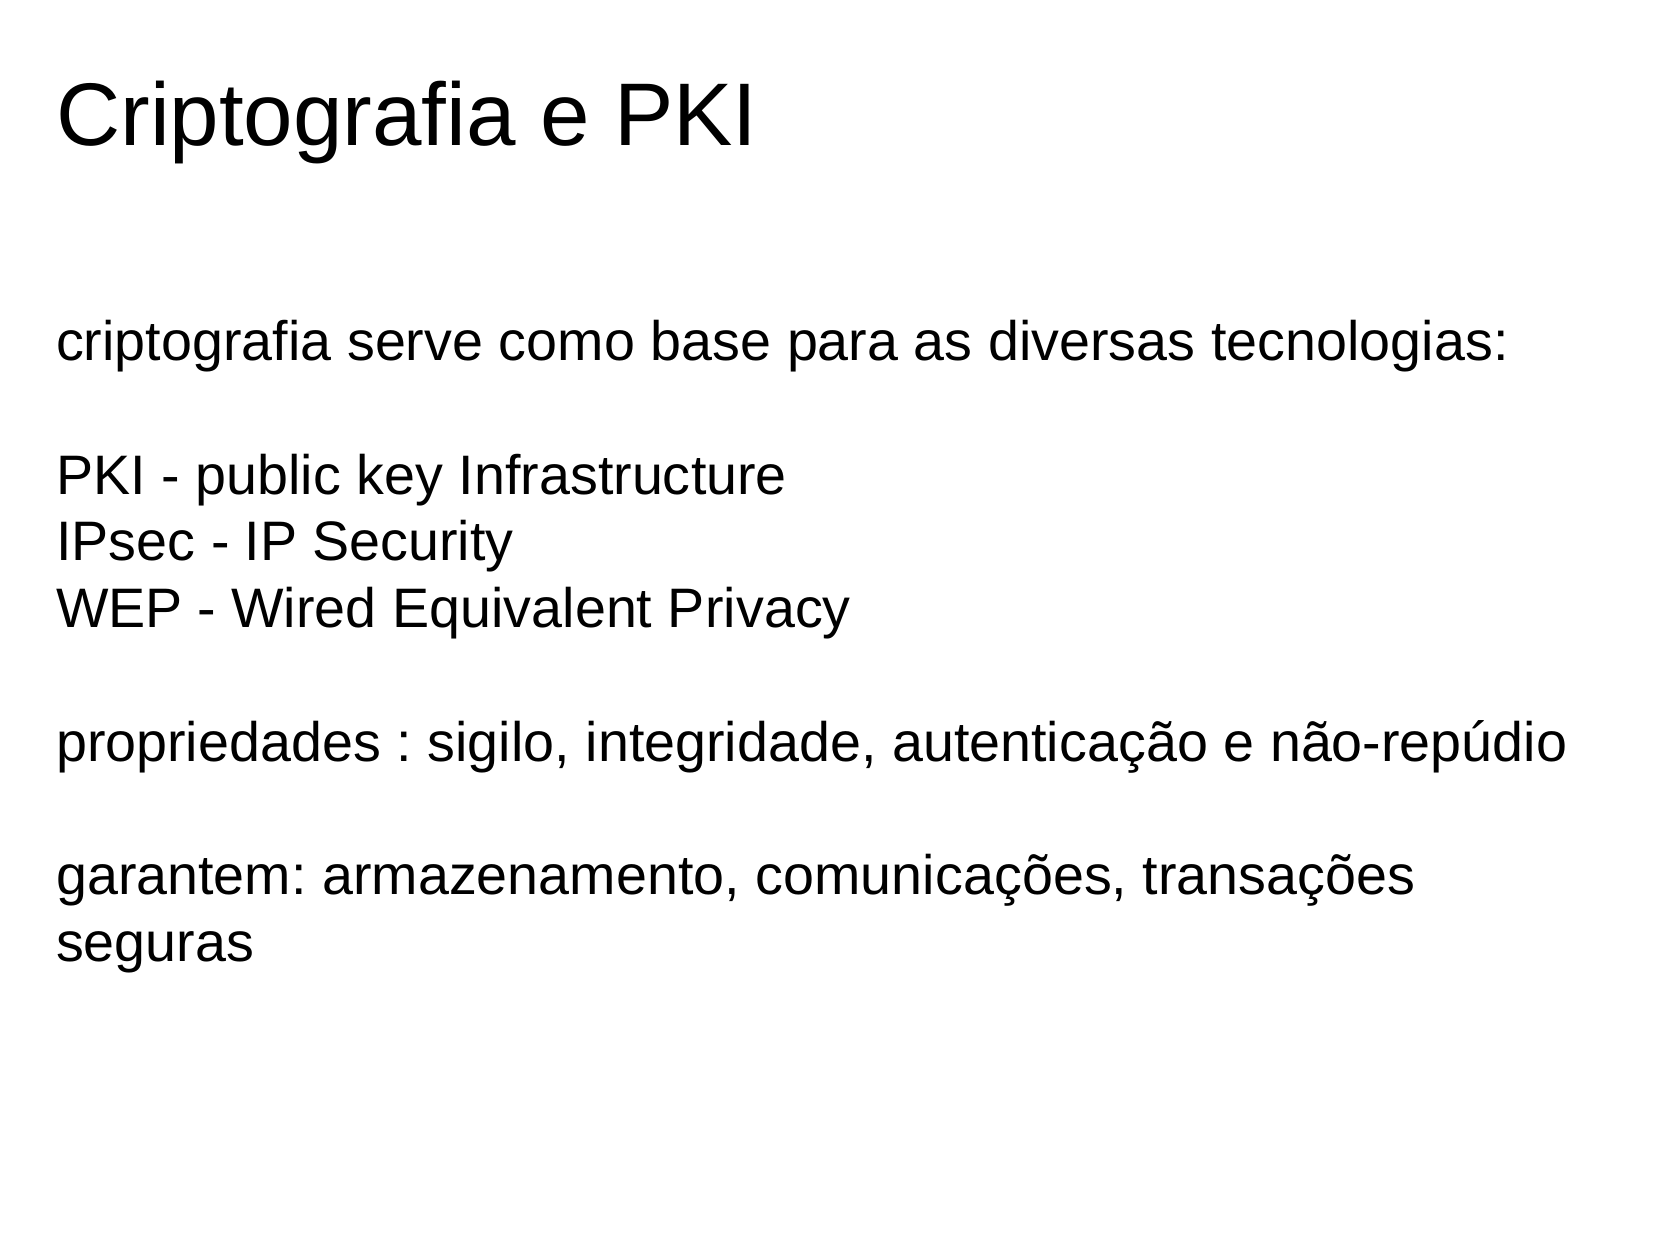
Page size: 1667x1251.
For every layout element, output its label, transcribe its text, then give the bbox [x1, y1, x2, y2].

list criptografia serve como base para as diversas tecnologias: PKI - public key Infrastructure IPsec - IP Security WEP - Wired Equivalent Privacy propriedades : sigilo, integridade, autenticação e não-repúdio garantem: armazenamento, comunicações, transações seguras [49, 298, 1630, 1138]
title Criptografia e PKI [50, 50, 1630, 213]
